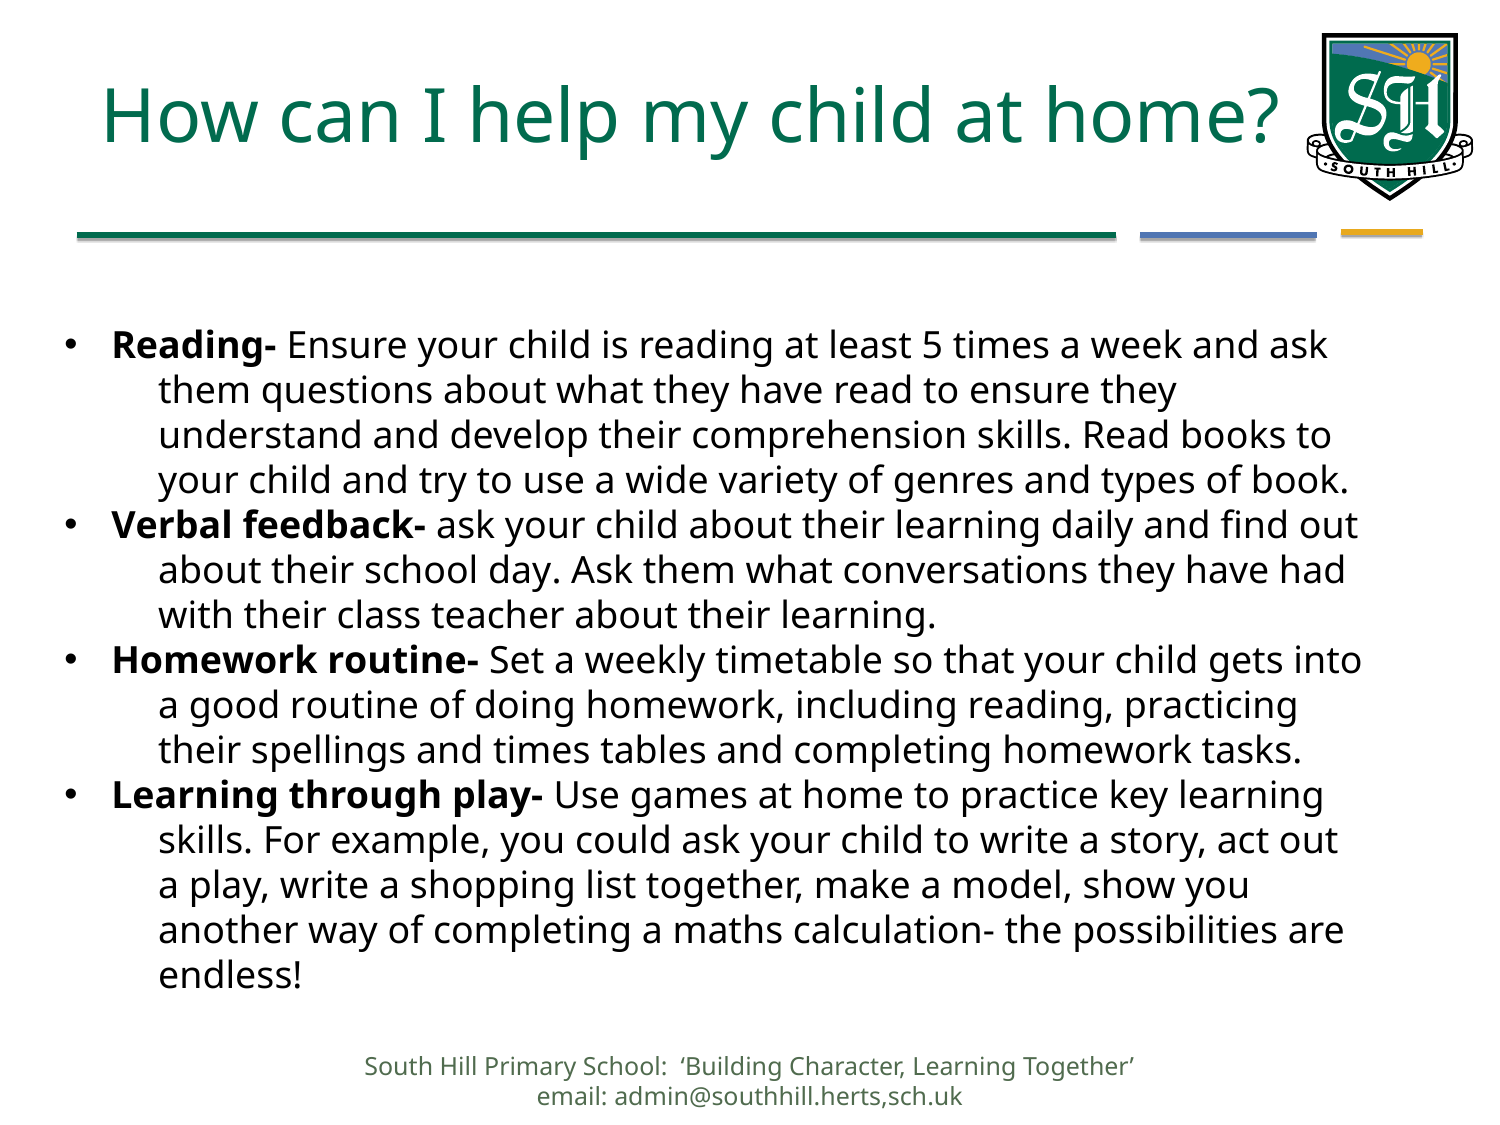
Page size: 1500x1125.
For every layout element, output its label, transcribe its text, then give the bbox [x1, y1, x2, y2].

text_box Reading- Ensure your child is reading at least 5 times a week and ask them questions about what they have read to ensure they understand and develop their comprehension skills. Read books to your child and try to use a wide variety of genres and types of book. Verbal feedback- ask your child about their learning daily and find out about their school day. Ask them what conversations they have had with their class teacher about their learning. Homework routine- Set a weekly timetable so that your child gets into a good routine of doing homework, including reading, practicing their spellings and times tables and completing homework tasks. Learning through play- Use games at home to practice key learning skills. For example, you could ask your child to write a story, act out a play, write a shopping list together, make a model, show you another way of completing a maths calculation- the possibilities are endless! [49, 314, 1384, 1004]
title How can I help my child at home? [76, 19, 1306, 207]
text_box South Hill Primary School: ‘Building Character, Learning Together’ email: admin@southhill.herts,sch.uk [253, 1042, 1247, 1103]
